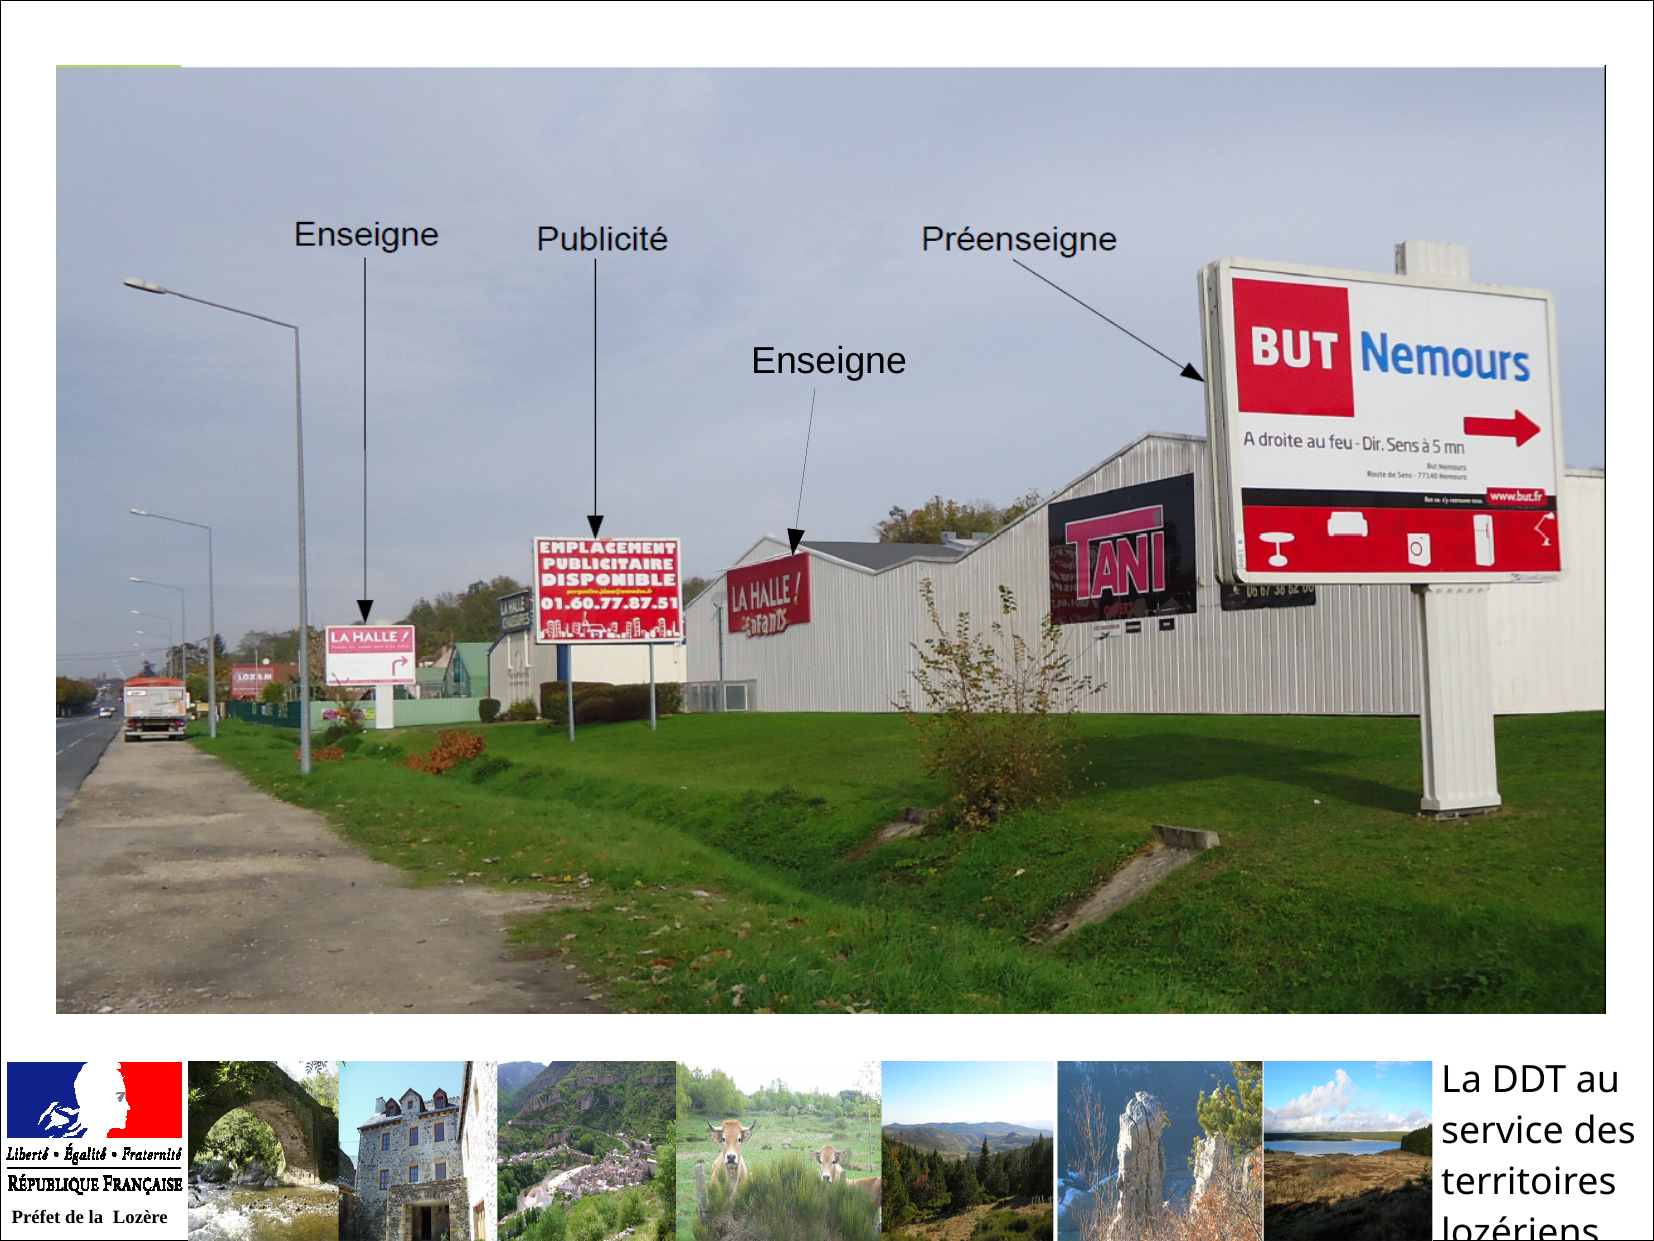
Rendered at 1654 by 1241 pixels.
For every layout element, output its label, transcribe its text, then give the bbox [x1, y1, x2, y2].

picture [56, 65, 1606, 1014]
picture [188, 1061, 1433, 1241]
picture [6, 1059, 183, 1195]
text_box Enseigne [736, 331, 964, 392]
